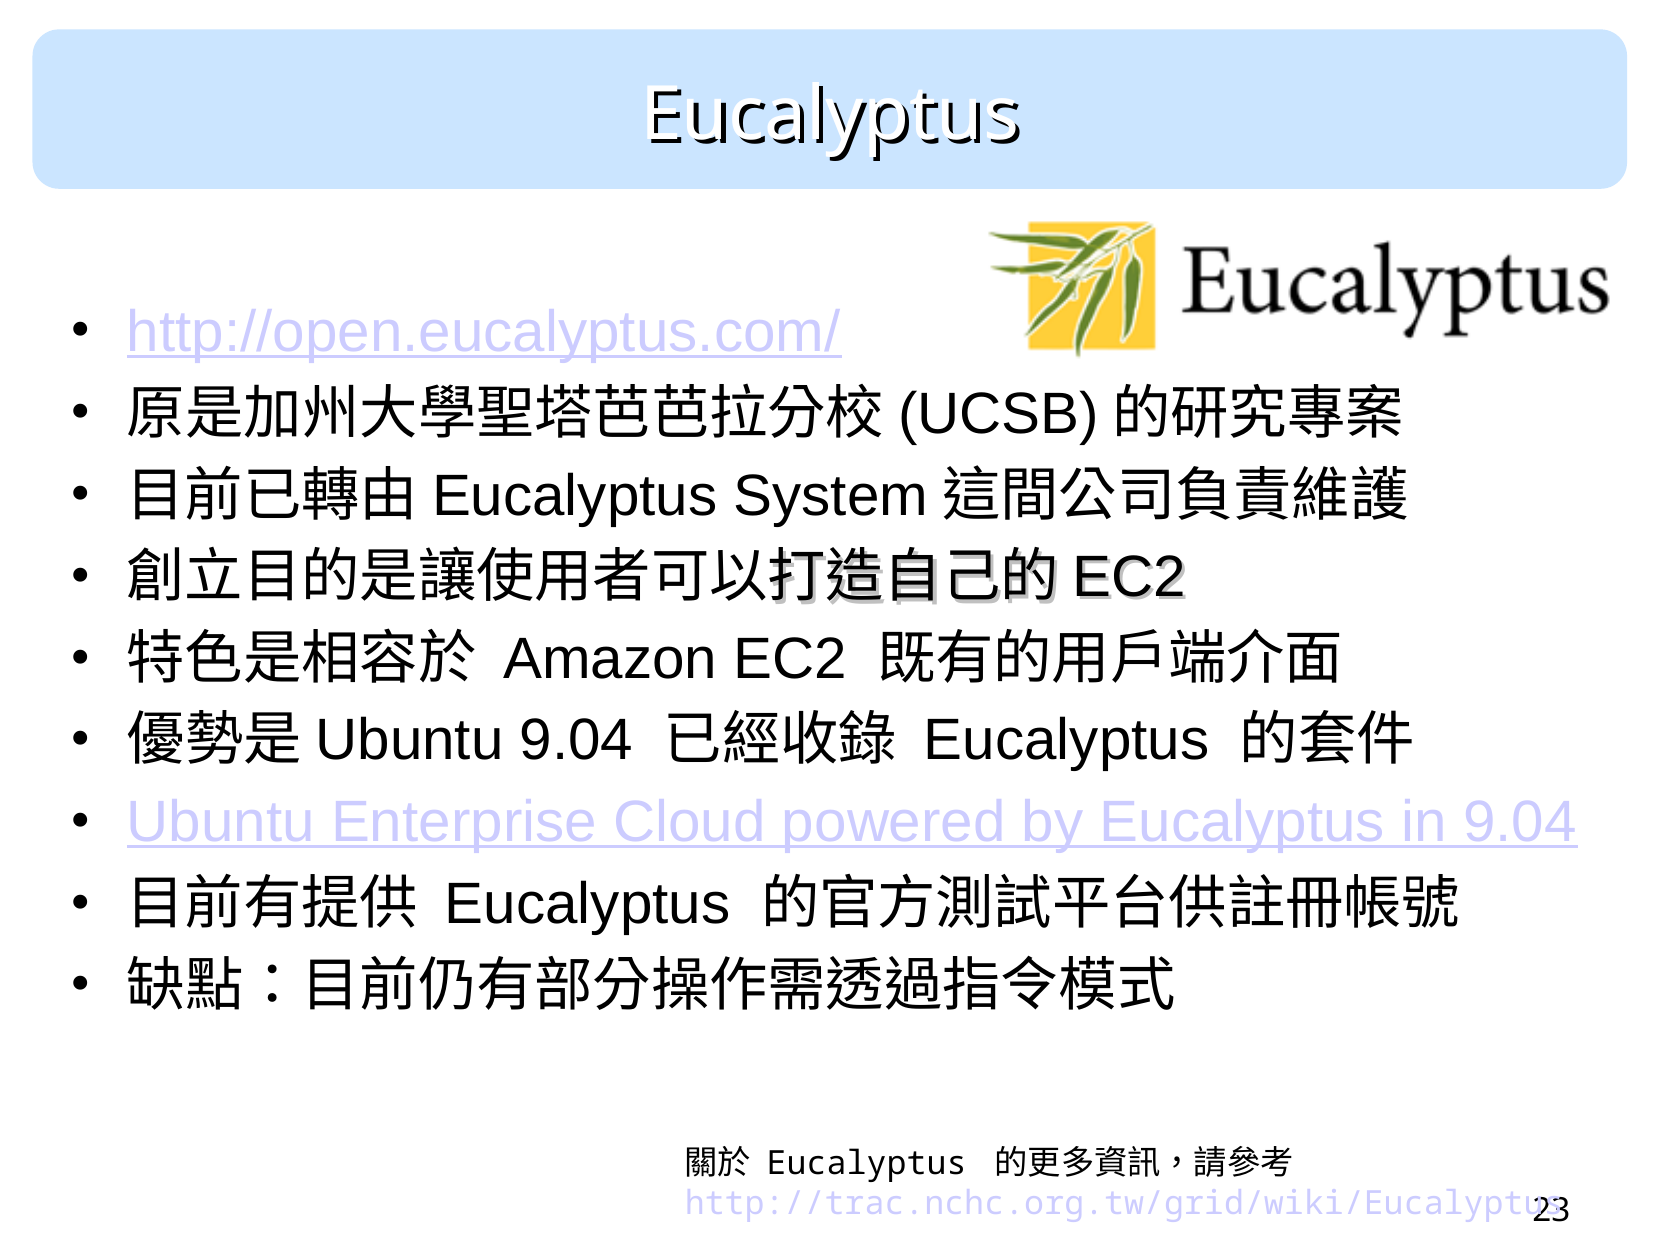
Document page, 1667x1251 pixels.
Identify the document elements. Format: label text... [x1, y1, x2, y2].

text_box Eucalyptus [32, 29, 1628, 189]
text_box 關於 Eucalyptus 的更多資訊，請參考 http://trac.nchc.org.tw/grid/wiki/Eucalyptus [664, 1127, 1642, 1235]
text_box http://open.eucalyptus.com/ 原是加州大學聖塔芭芭拉分校(UCSB)的研究專案 目前已轉由Eucalyptus System這間公司負責維護 創立目的是讓使用者可以打造自己的EC2 特色是相容於 Amazon EC2 既有的用戶端介面 優勢是Ubuntu 9.04 已經收錄 Eucalyptus 的套件 Ubuntu Enterprise Cloud powered by Eucalyptus in 9.04 目前有提供 Eucalyptus 的官方測試平台供註冊帳號 缺點：目前仍有部分操作需透過指令模式 [70, 295, 1636, 1098]
picture [987, 220, 1612, 295]
